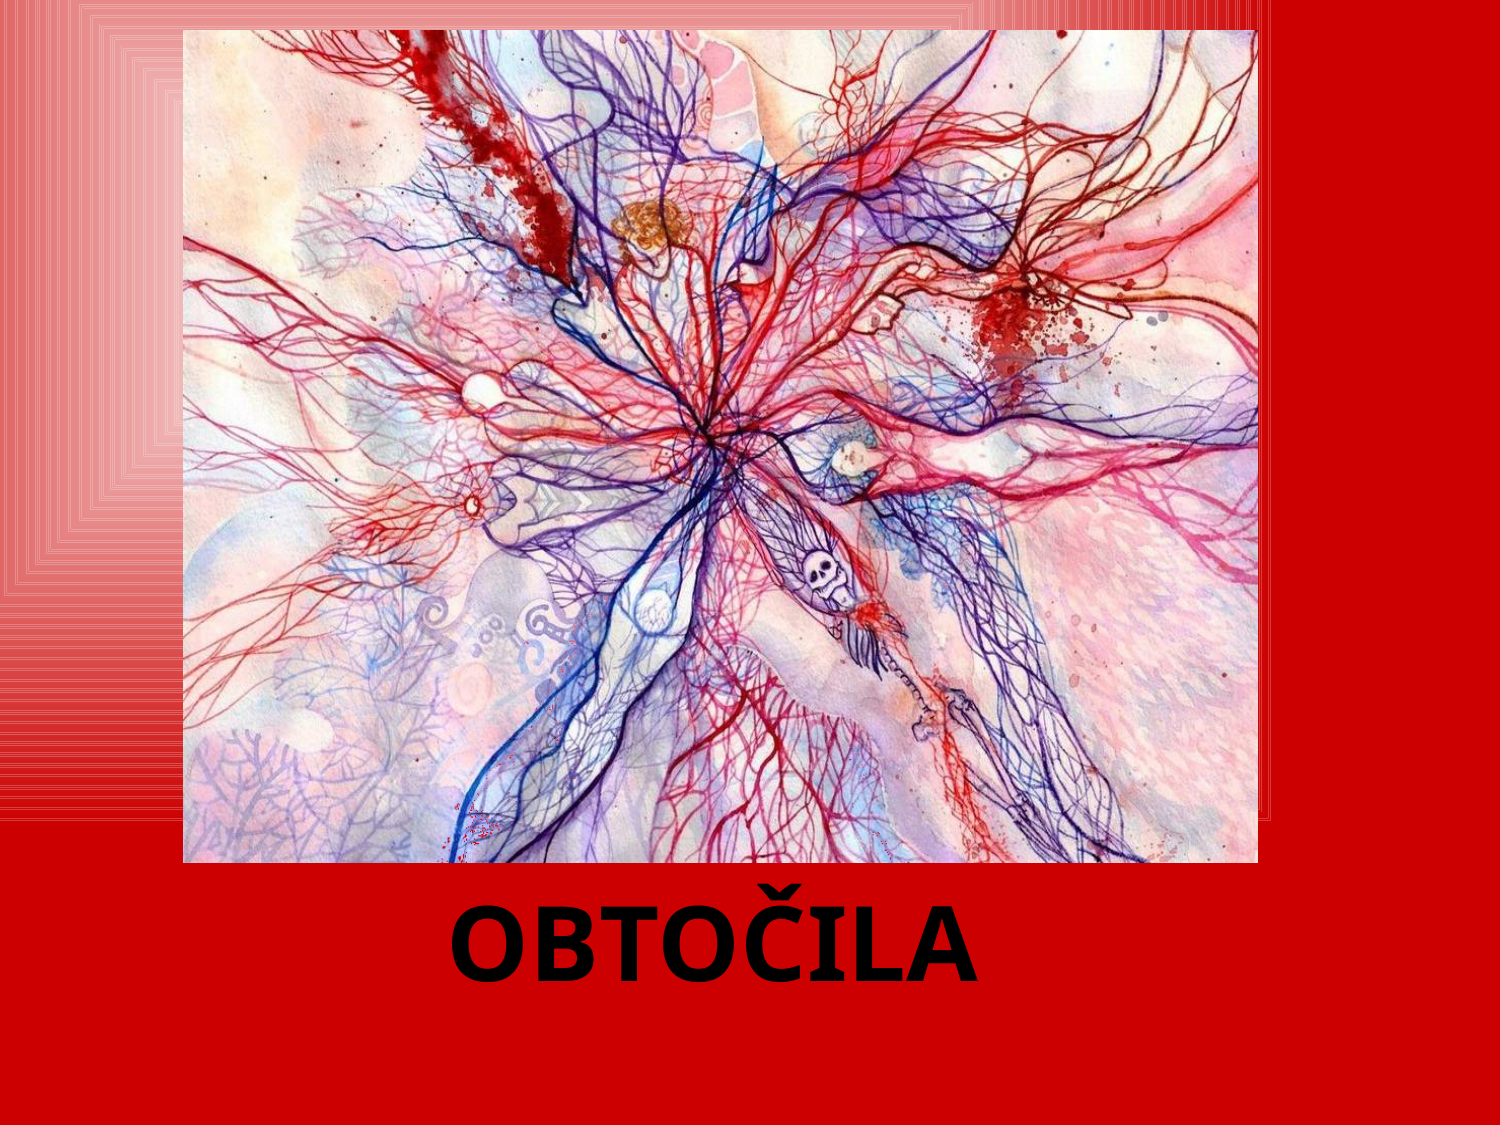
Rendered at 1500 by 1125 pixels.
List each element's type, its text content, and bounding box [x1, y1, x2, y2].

text_box OBTOČILA [0, 869, 1471, 1010]
picture [183, 30, 1258, 863]
